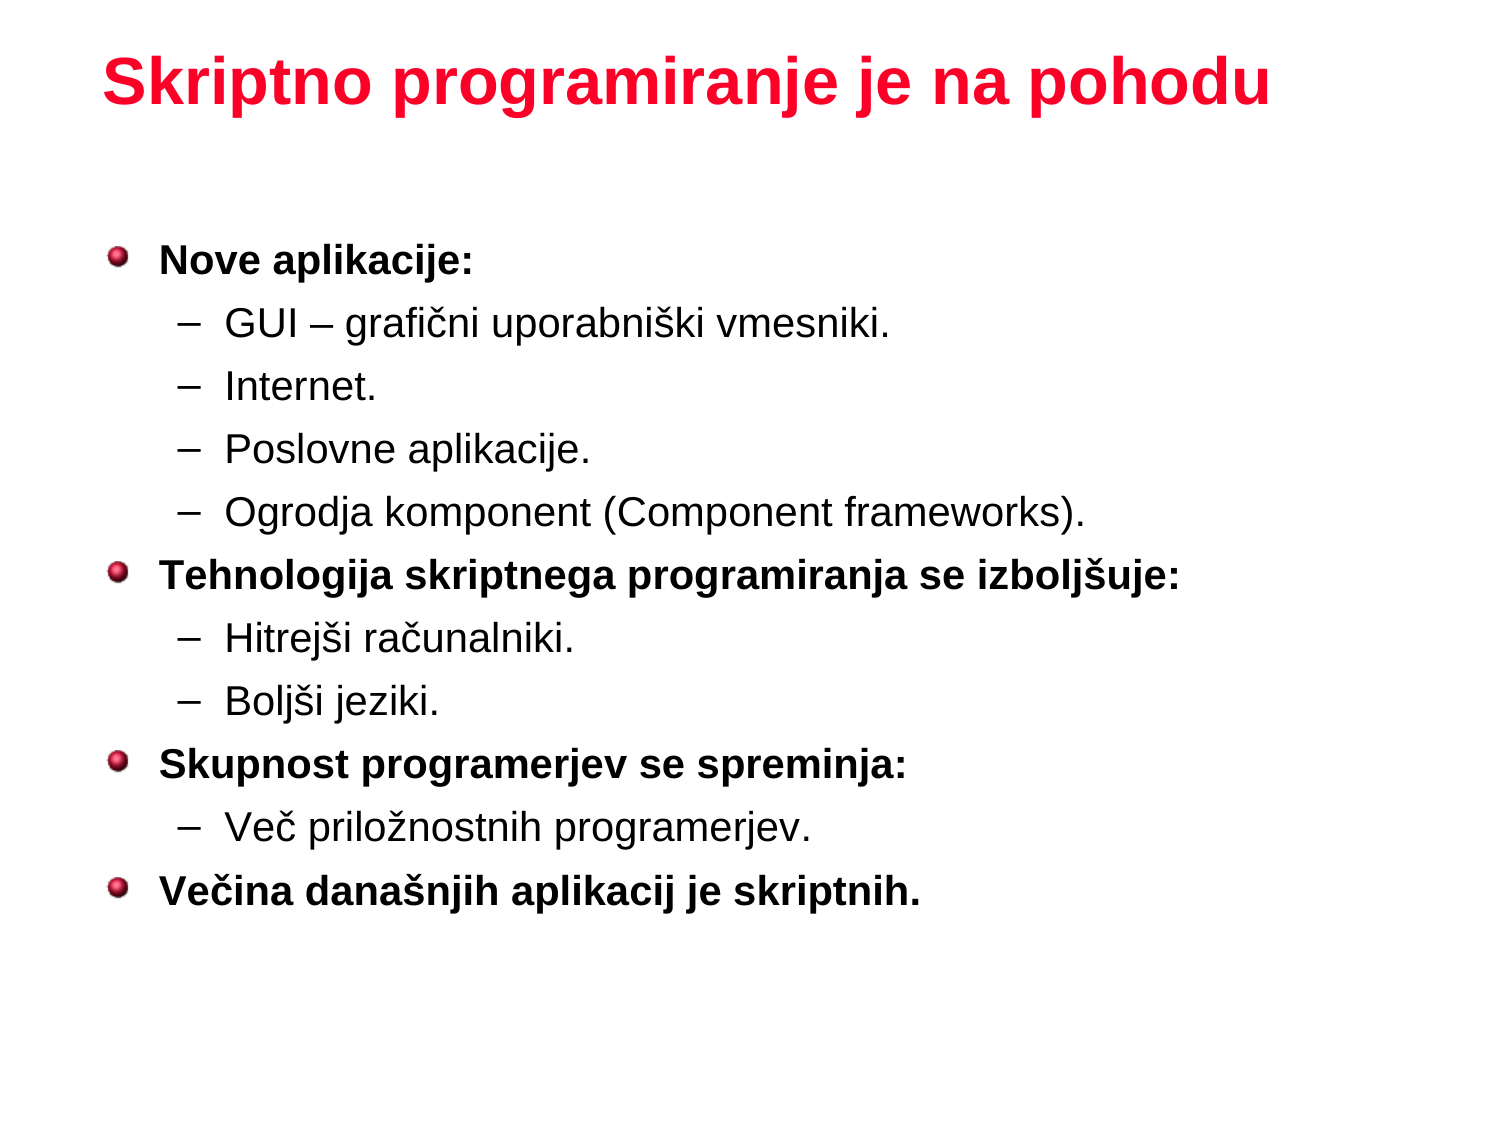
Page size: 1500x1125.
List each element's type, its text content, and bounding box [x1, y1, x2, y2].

list Nove aplikacije: GUI – grafični uporabniški vmesniki. Internet. Poslovne aplikacije. Ogrodja komponent (Component frameworks). Tehnologija skriptnega programiranja se izboljšuje: Hitrejši računalniki. Boljši jeziki. Skupnost programerjev se spreminja: Več priložnostnih programerjev. Večina današnjih aplikacij je skriptnih. [87, 224, 1351, 963]
title Skriptno programiranje je na pohodu [87, 6, 1338, 125]
